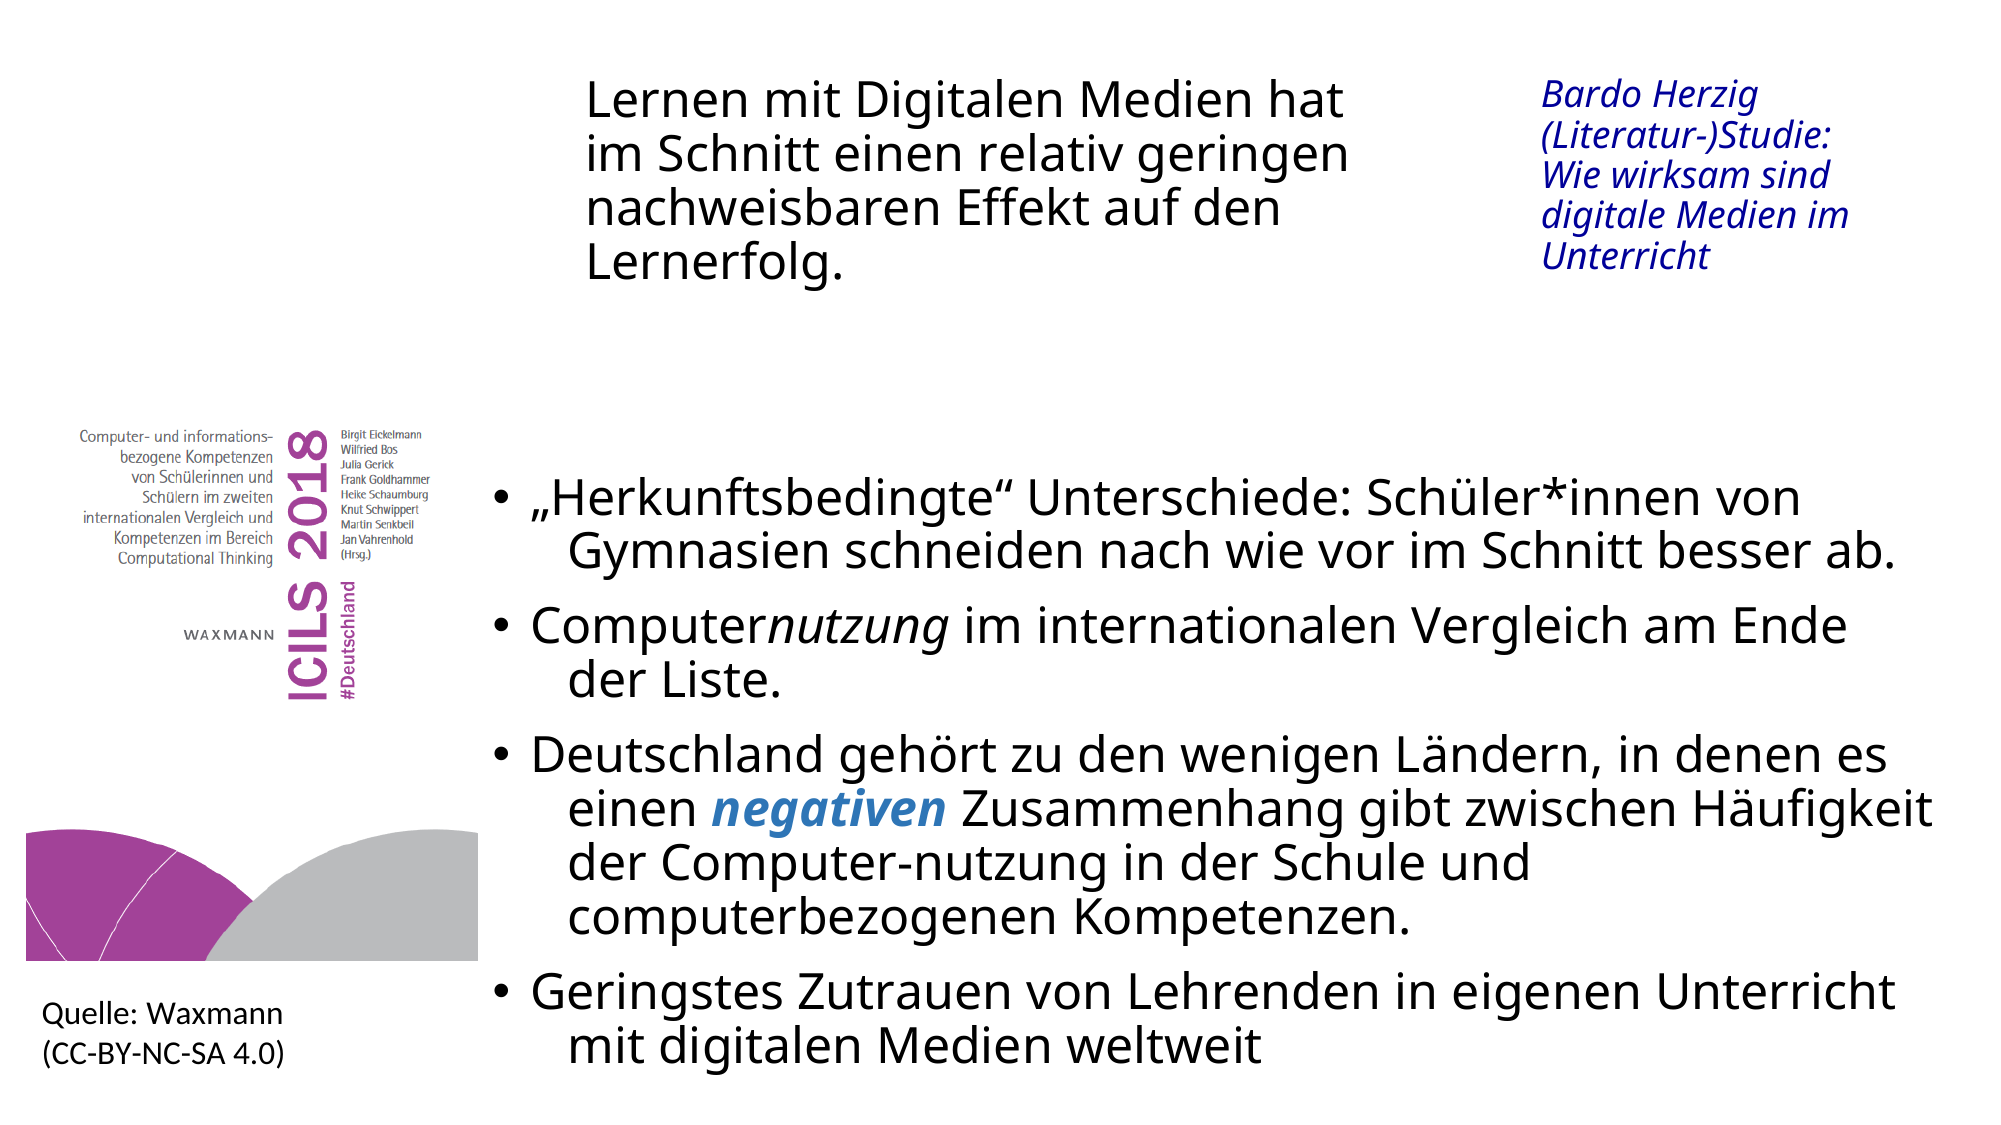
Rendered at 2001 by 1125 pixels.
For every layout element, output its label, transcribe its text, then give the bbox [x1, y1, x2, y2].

picture [26, 406, 478, 961]
title Bardo Herzig (Literatur-)Studie: Wie wirksam sind digitale Medien im Unterricht [1525, 66, 1955, 286]
text_box „Herkunftsbedingte“ Unterschiede: Schüler*innen von Gymnasien schneiden nach wie vor im Schnitt besser ab. Computernutzung im internationalen Vergleich am Ende der Liste. Deutschland gehört zu den wenigen Ländern, in denen es einen negativen Zusammenhang gibt zwischen Häufigkeit der Computer-nutzung in der Schule und computerbezogenen Kompetenzen. Geringstes Zutrauen von Lehrenden in eigenen Unterricht mit digitalen Medien weltweit [477, 464, 1955, 1100]
text_box Quelle: Waxmann (CC-BY-NC-SA 4.0) [26, 983, 361, 1080]
list Lernen mit Digitalen Medien hat im Schnitt einen relativ geringen nachweisbaren Effekt auf den Lernerfolg. [569, 66, 1431, 351]
